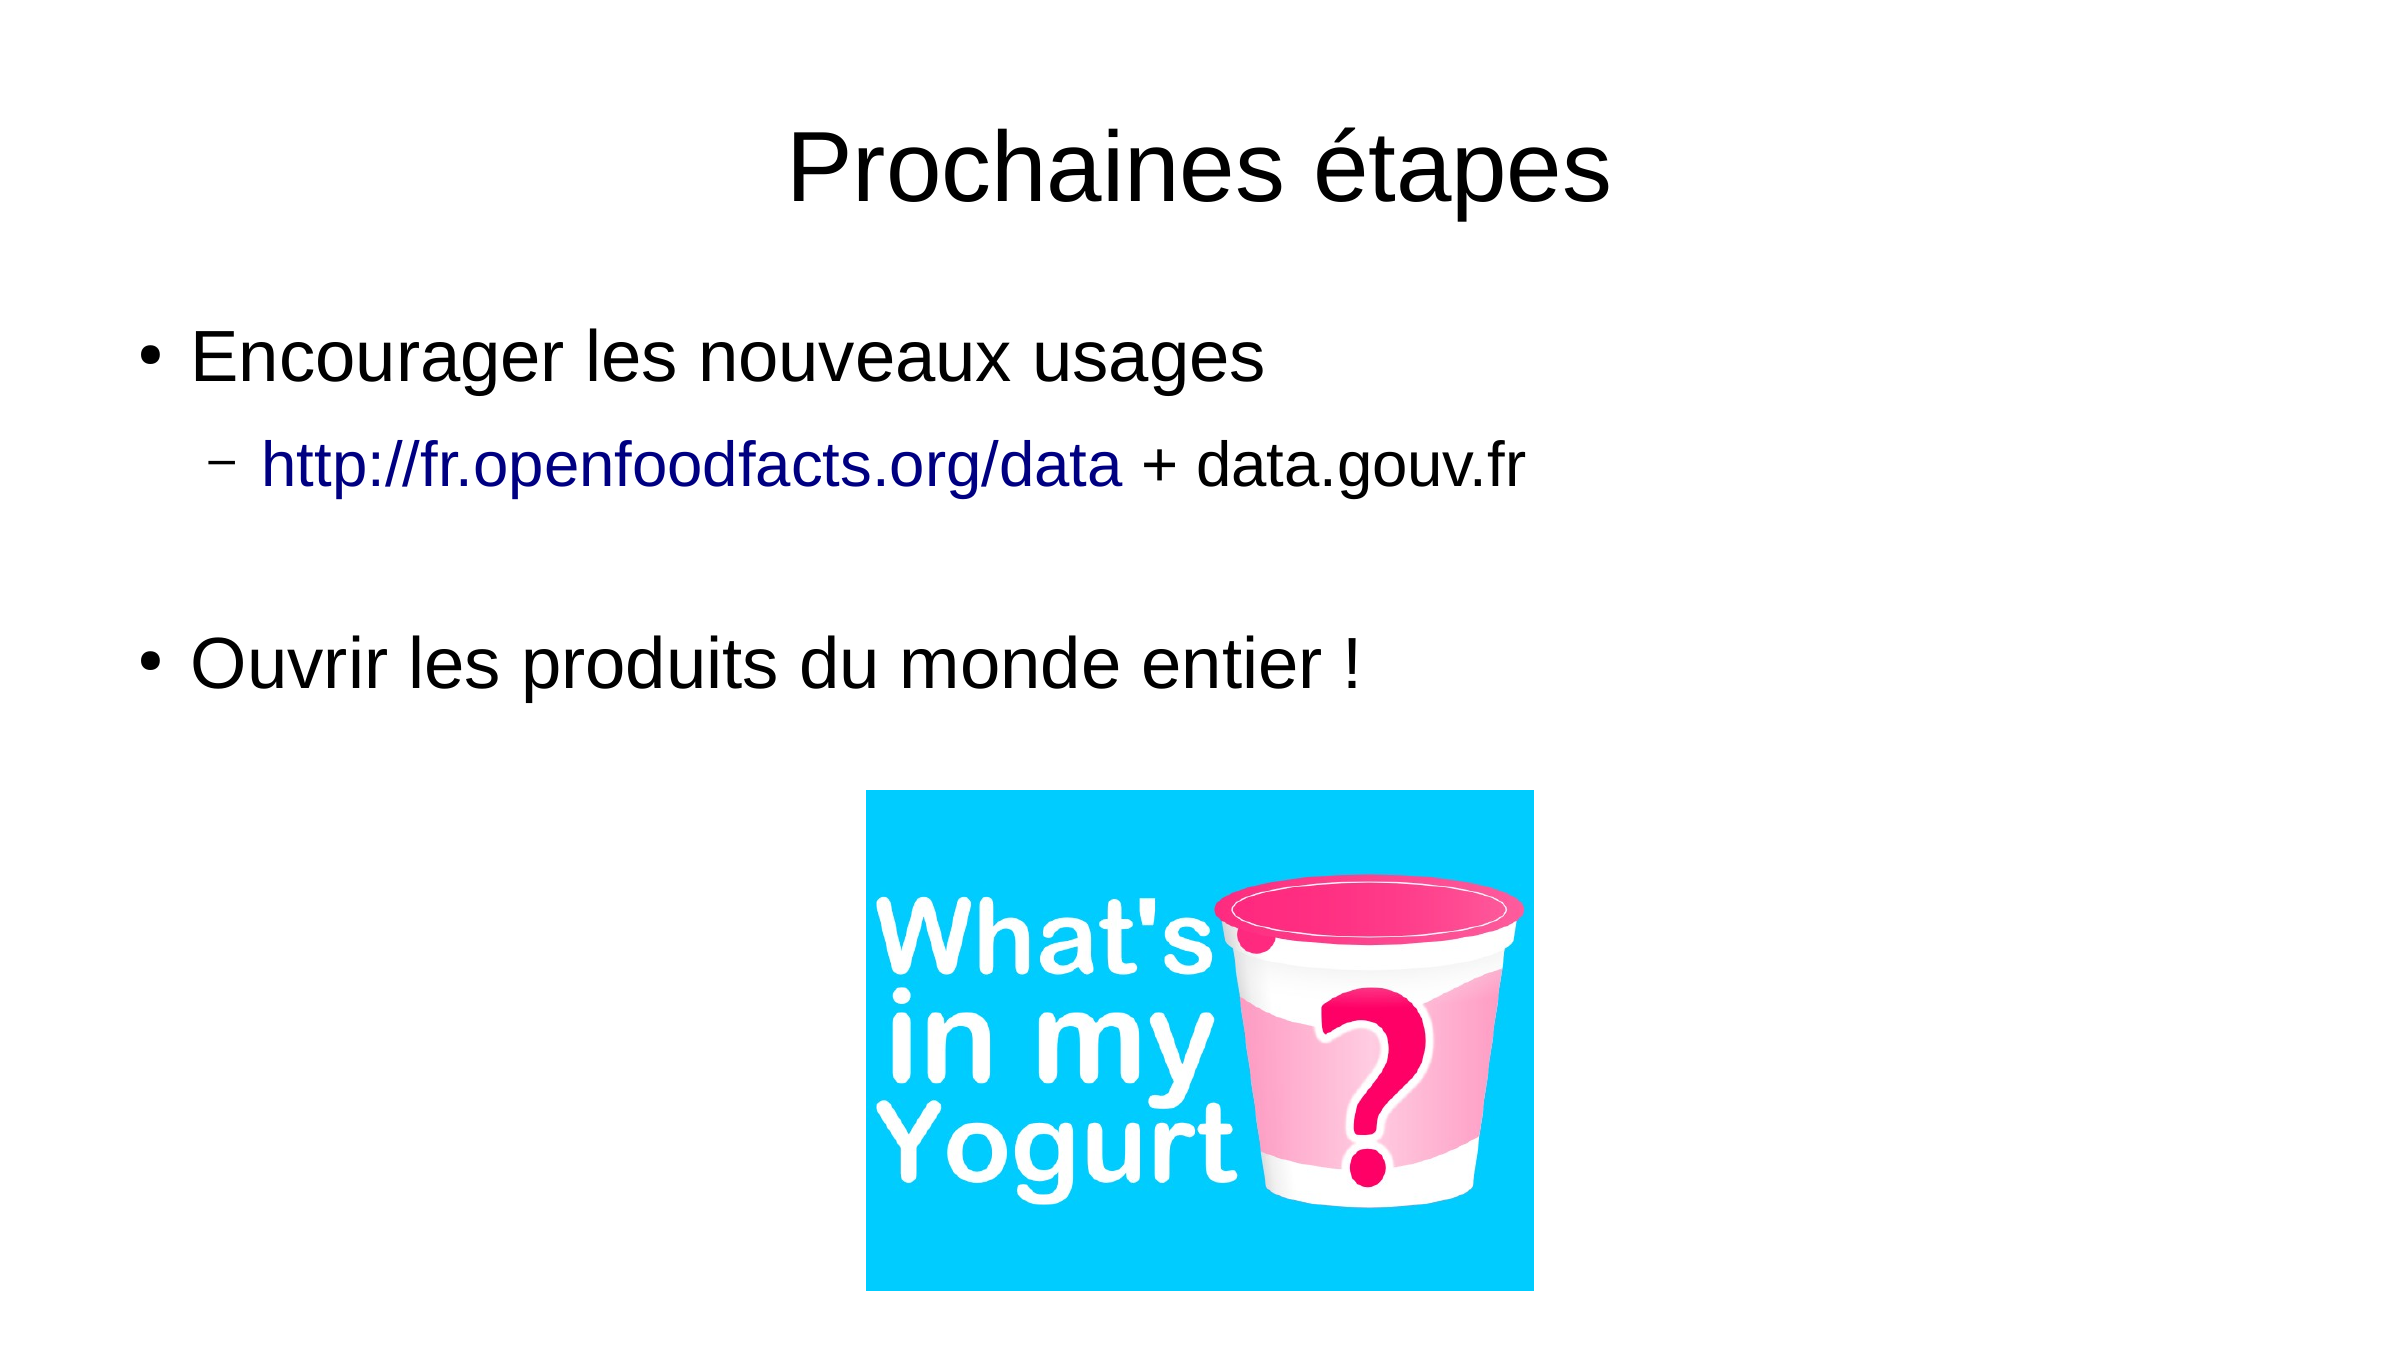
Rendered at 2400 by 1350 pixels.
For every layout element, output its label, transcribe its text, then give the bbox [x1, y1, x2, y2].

picture [1040, 918, 1093, 975]
list Encourager les nouveaux usages http://fr.openfoodfacts.org/data + data.gouv.fr Ouvrir les produits du monde entier ! [120, 315, 2280, 1207]
picture [1139, 898, 1155, 925]
picture [1214, 873, 1524, 1208]
picture [1198, 1102, 1237, 1183]
picture [877, 1100, 941, 1184]
picture [893, 988, 910, 1005]
picture [979, 897, 1030, 975]
picture [1164, 918, 1213, 975]
picture [1014, 1123, 1075, 1204]
picture [1154, 1122, 1195, 1183]
picture [927, 1013, 990, 1083]
title Prochaines étapes [120, 53, 2280, 280]
picture [1148, 1013, 1214, 1109]
picture [1086, 1123, 1140, 1183]
picture [947, 1123, 1007, 1183]
picture [877, 897, 972, 975]
picture [893, 1010, 911, 1083]
picture [1099, 898, 1137, 975]
picture [1039, 1011, 1139, 1083]
